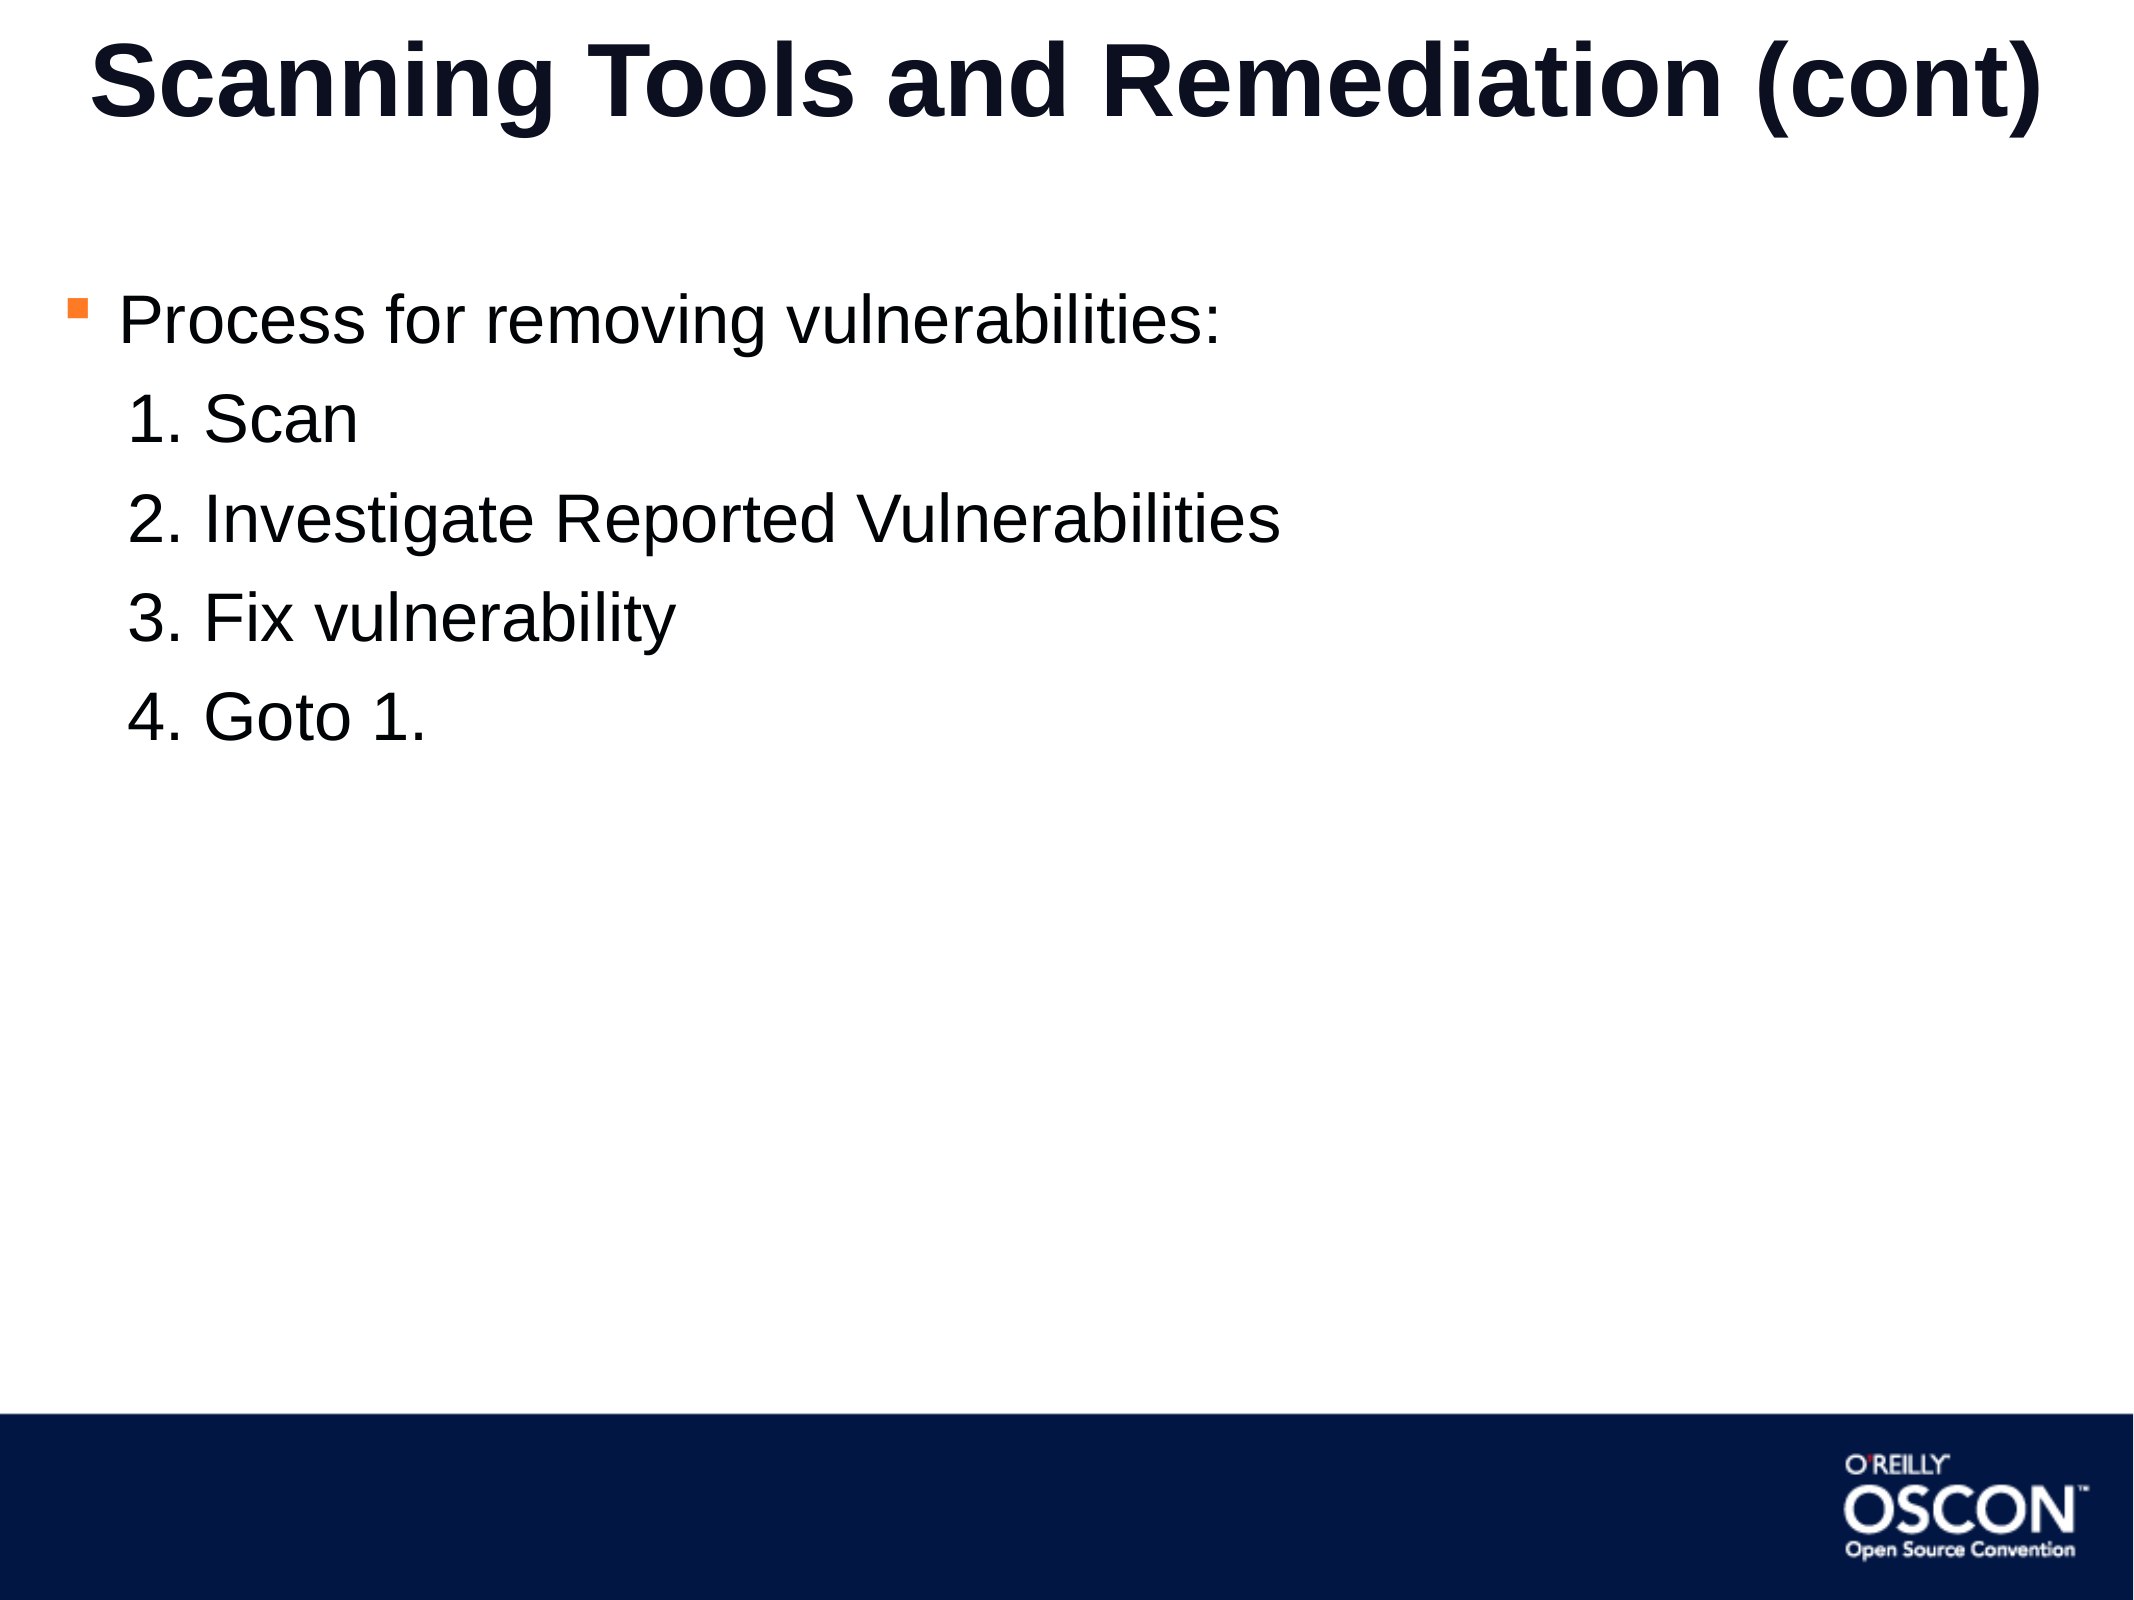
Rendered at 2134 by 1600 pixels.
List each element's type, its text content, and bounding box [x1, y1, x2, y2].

list Process for removing vulnerabilities: 1. Scan 2. Investigate Reported Vulnerabilities 3. Fix vulnerability 4. Goto 1. [47, 168, 2100, 1419]
title Scanning Tools and Remediation (cont) [41, 0, 2094, 151]
picture [0, 0, 2134, 1600]
